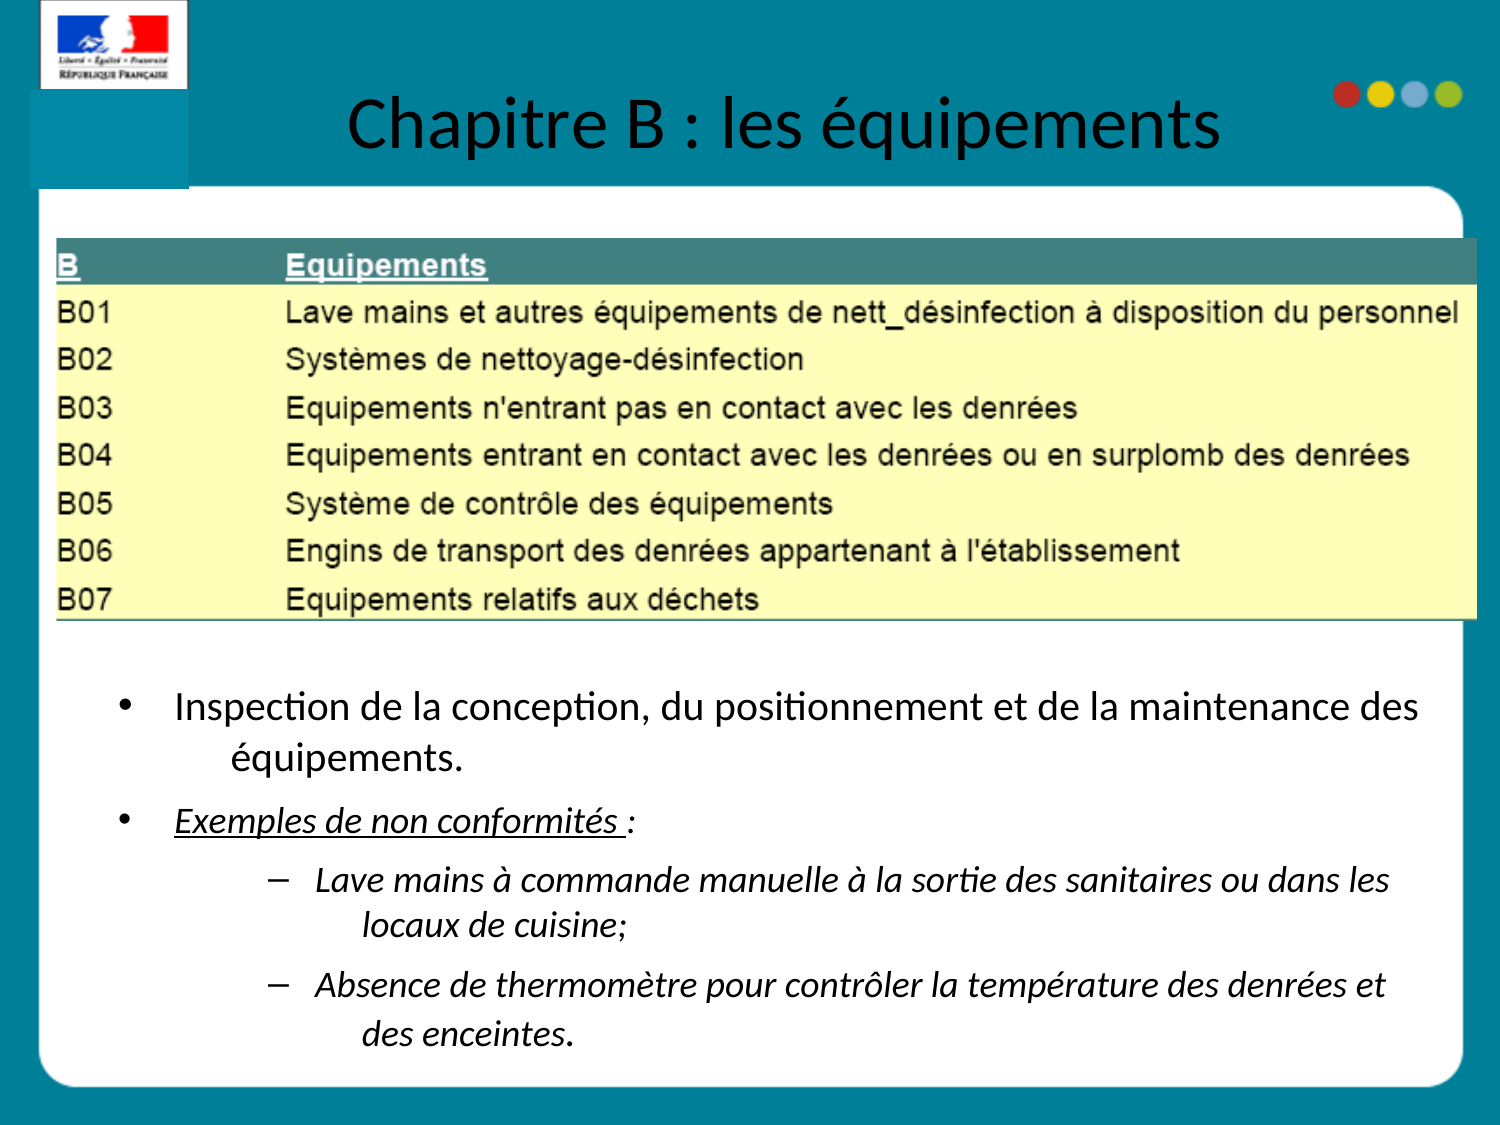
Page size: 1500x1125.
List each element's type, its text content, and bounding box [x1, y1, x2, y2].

title Chapitre B : les équipements [147, 0, 1423, 237]
list Inspection de la conception, du positionnement et de la maintenance des équipements. Exemples de non conformités : Lave mains à commande manuelle à la sortie des sanitaires ou dans les locaux de cuisine; Absence de thermomètre pour contrôler la température des denrées et des enceintes. [118, 679, 1424, 1062]
picture [55, 238, 1477, 621]
